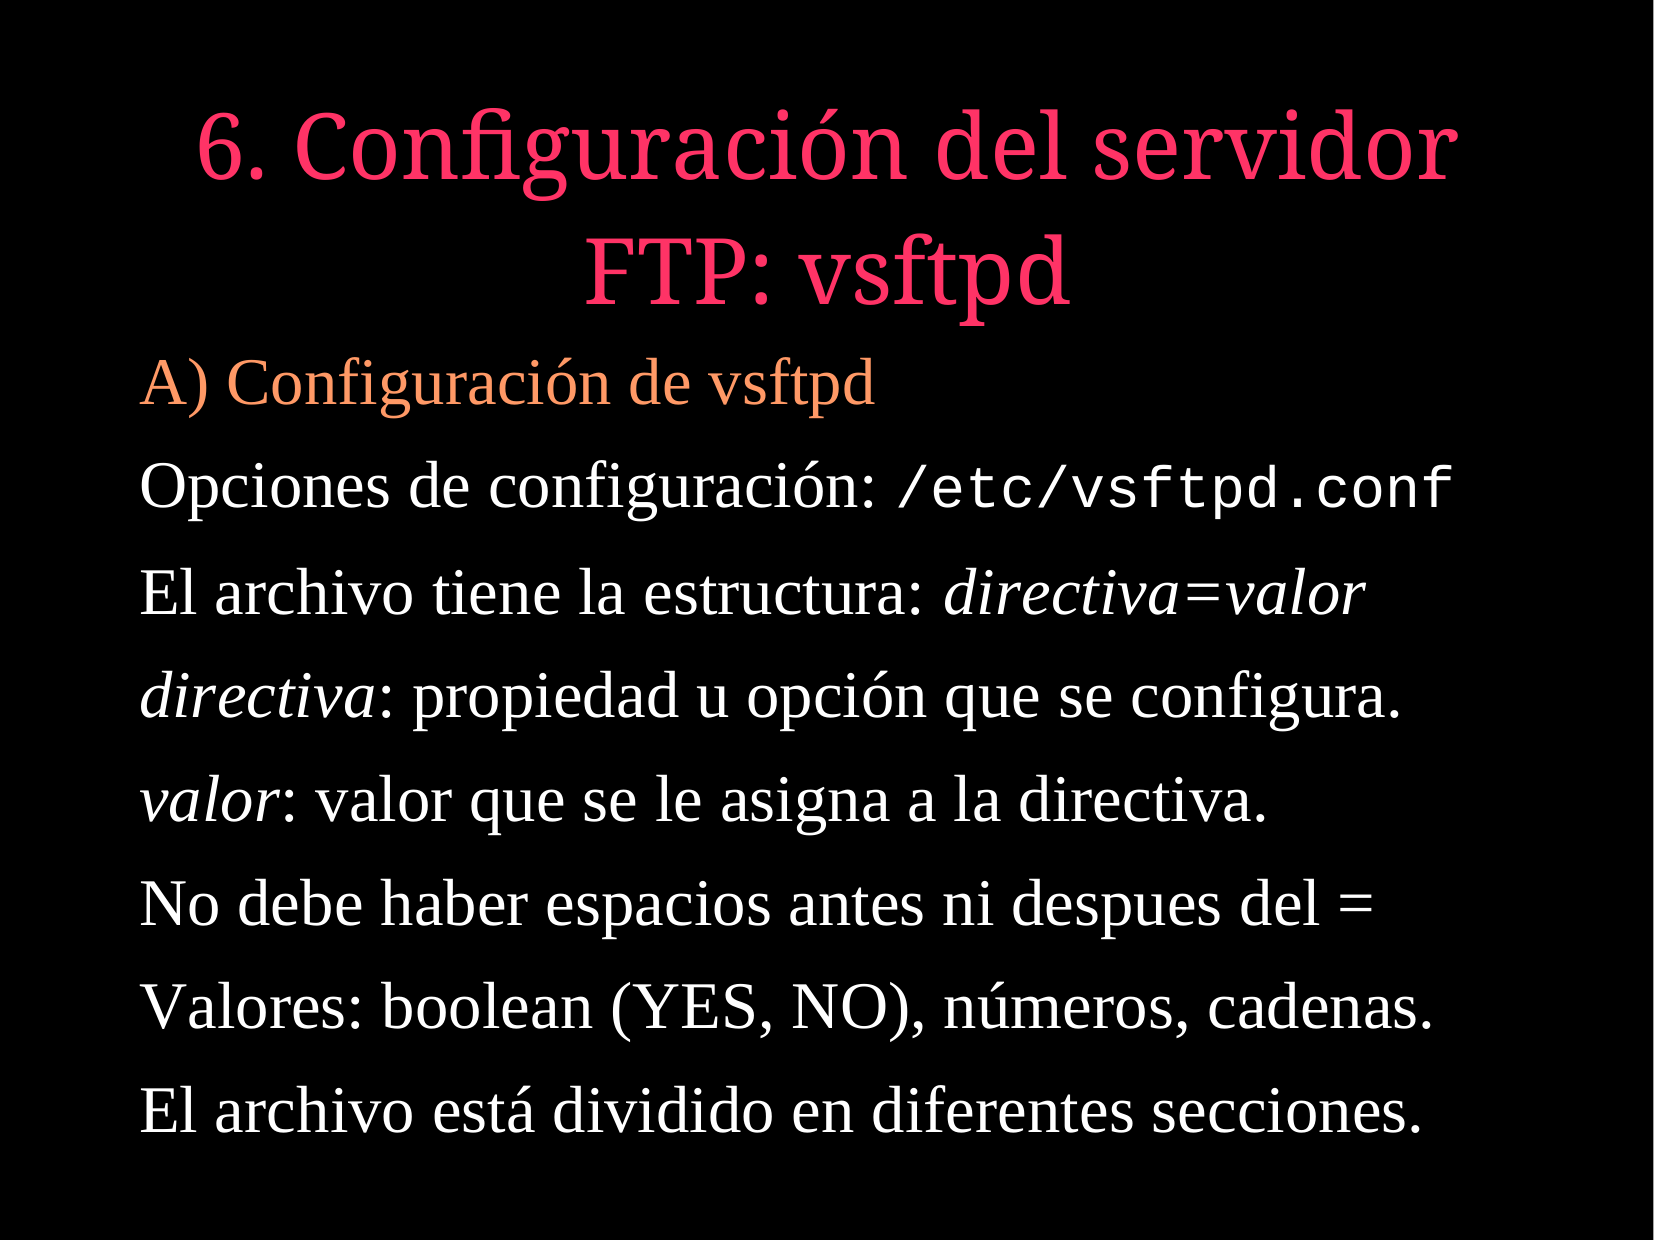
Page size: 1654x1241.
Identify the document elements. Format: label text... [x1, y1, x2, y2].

list A) Configuración de vsftpd Opciones de configuración: /etc/vsftpd.conf El archivo tiene la estructura: directiva=valor directiva: propiedad u opción que se configura. valor: valor que se le asigna a la directiva. No debe haber espacios antes ni despues del = Valores: boolean (YES, NO), números, cadenas. El archivo está dividido en diferentes secciones. [121, 344, 1534, 1146]
title 6. Configuración del servidor FTP: vsftpd [121, 82, 1534, 331]
